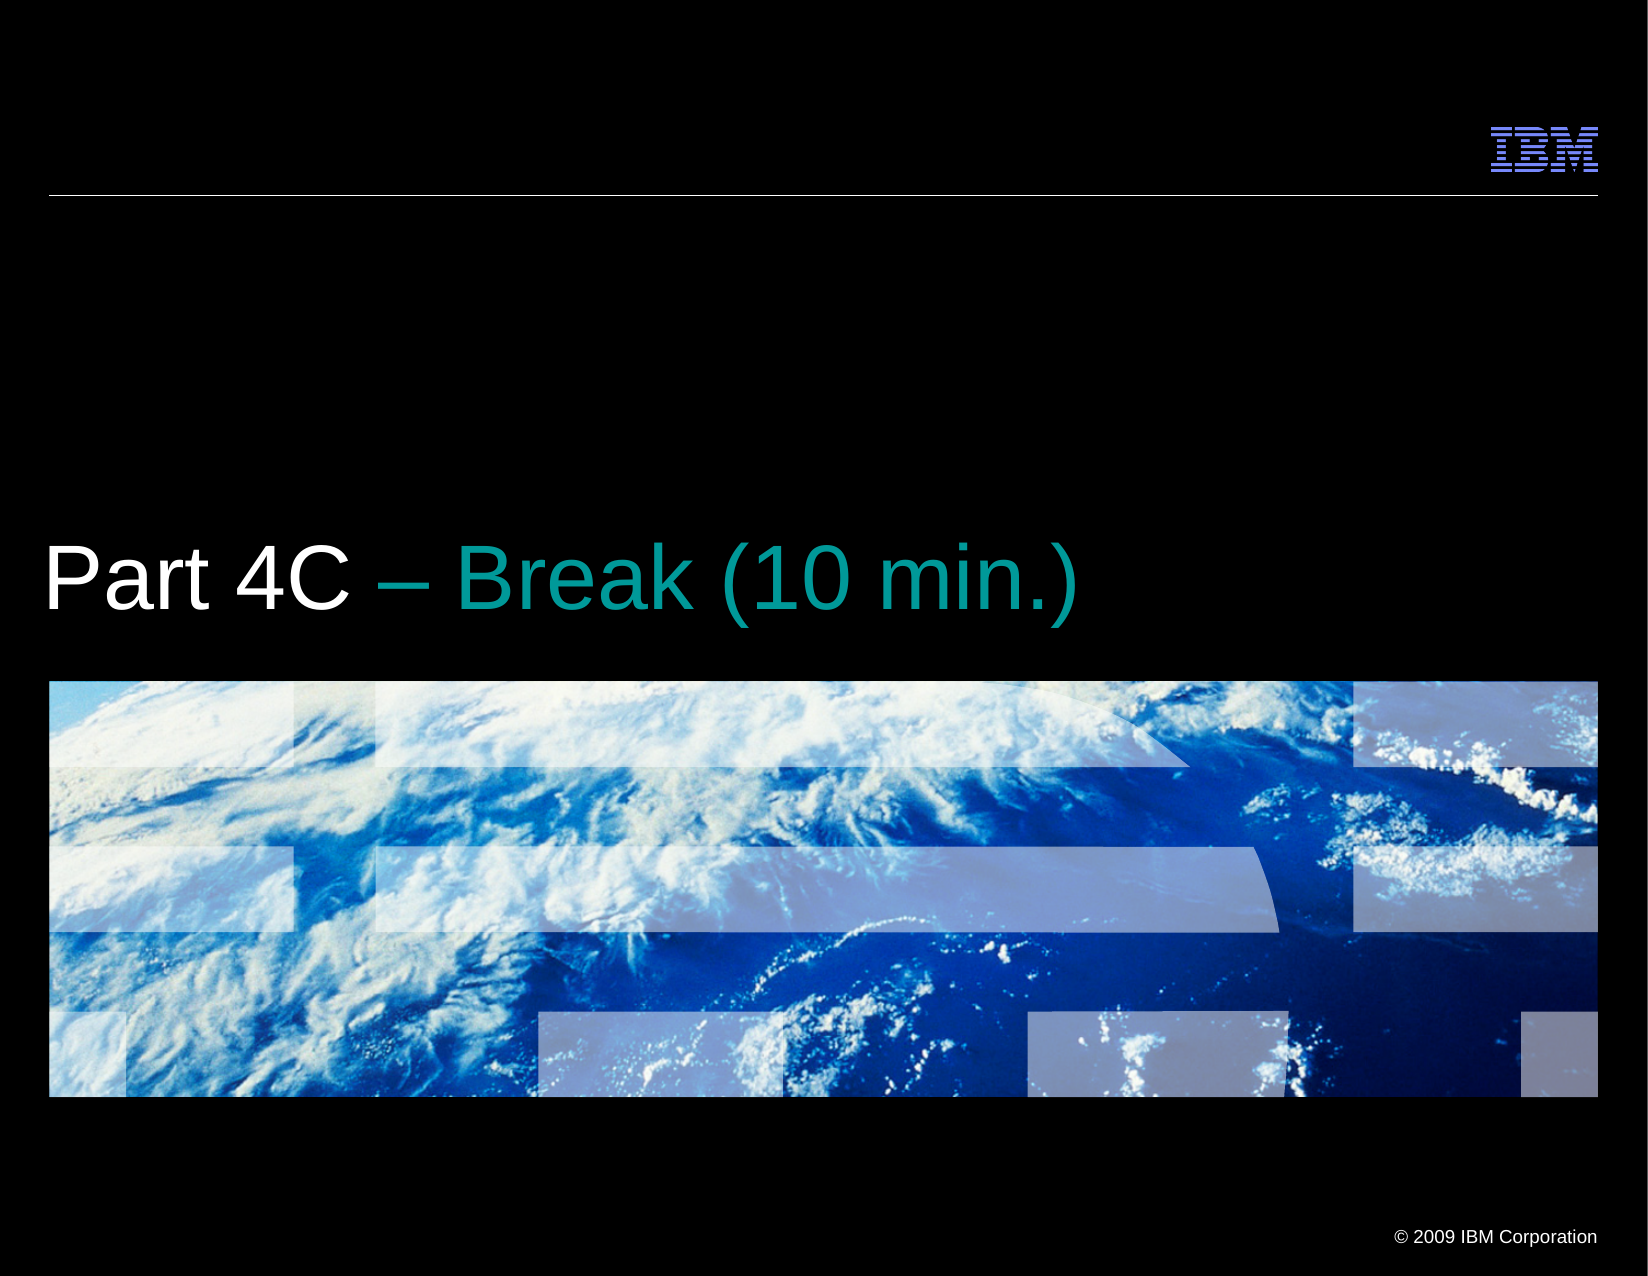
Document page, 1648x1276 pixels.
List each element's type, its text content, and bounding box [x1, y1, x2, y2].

picture [1491, 127, 1598, 172]
title Part 4C – Break (10 min.) [25, 263, 1598, 638]
picture [49, 681, 1598, 1097]
